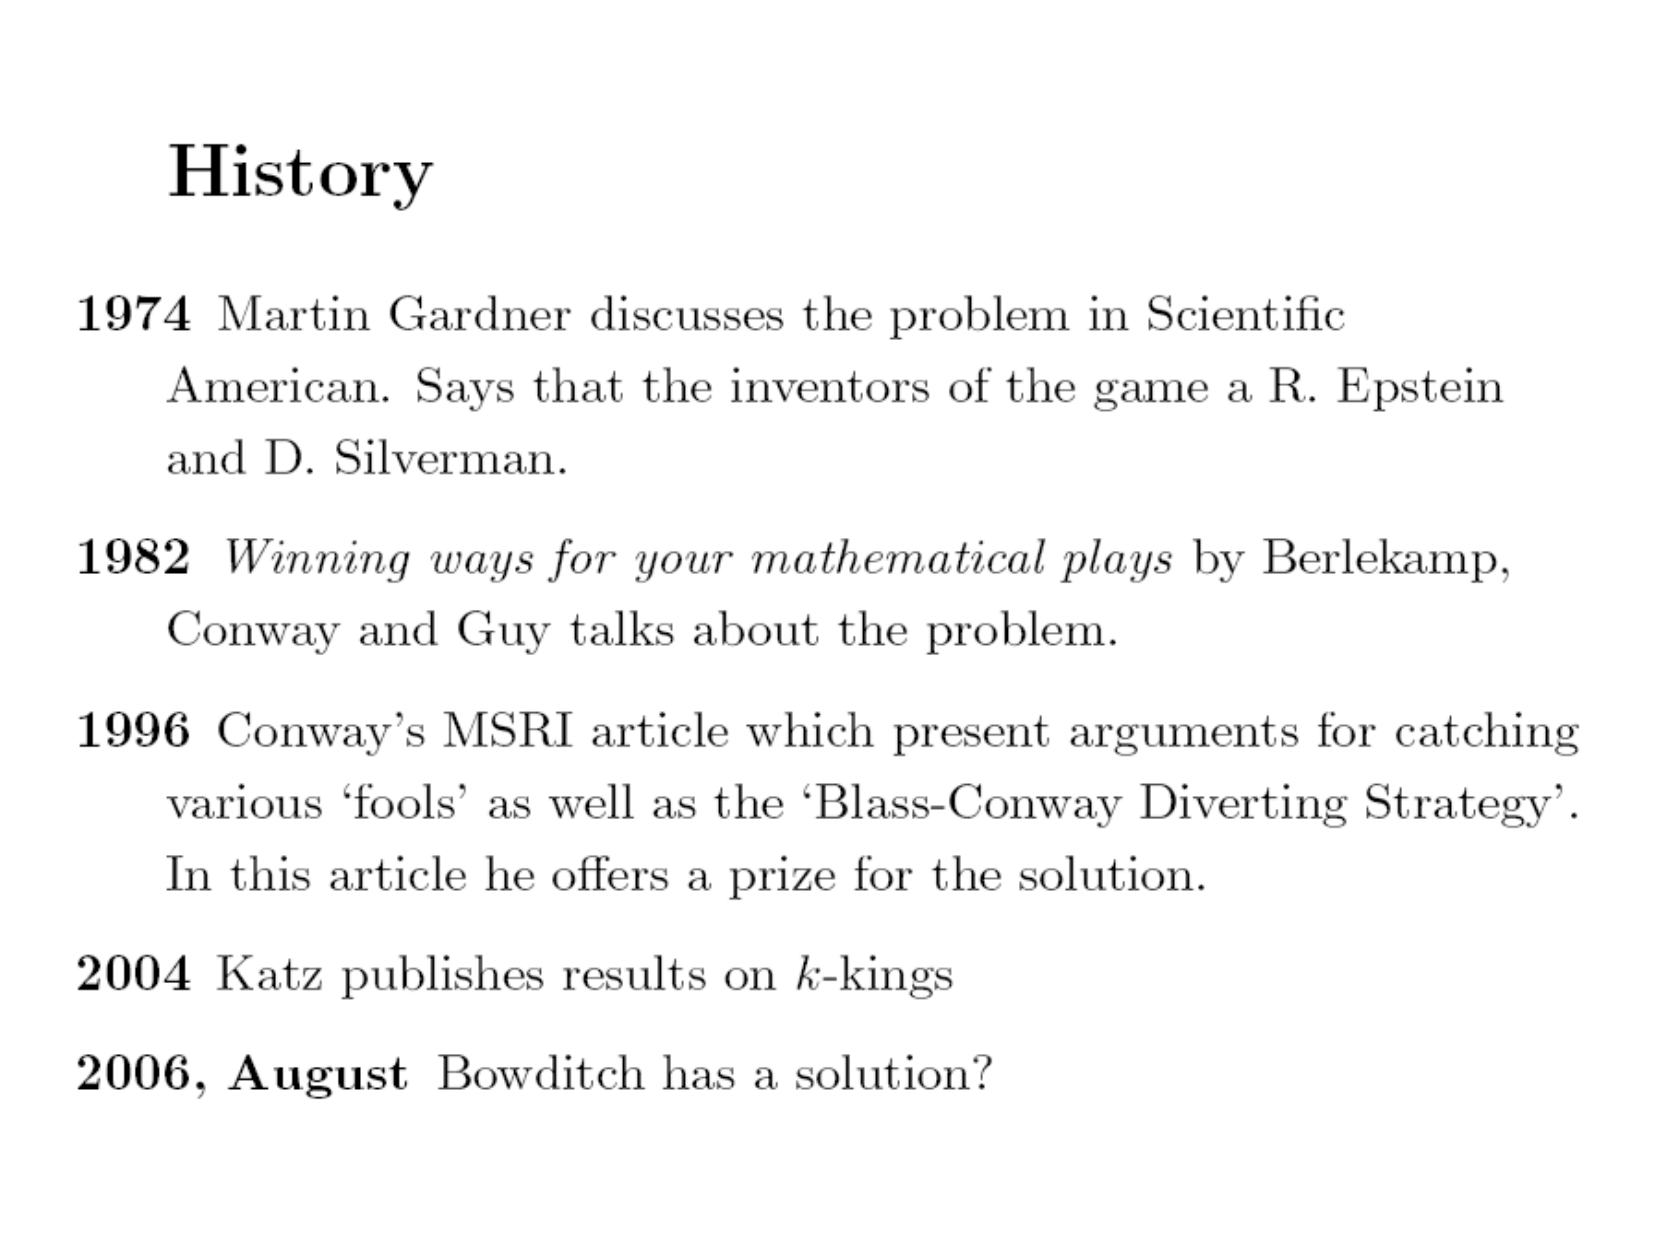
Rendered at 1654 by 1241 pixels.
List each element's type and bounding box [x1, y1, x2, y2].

picture [60, 128, 1594, 1112]
